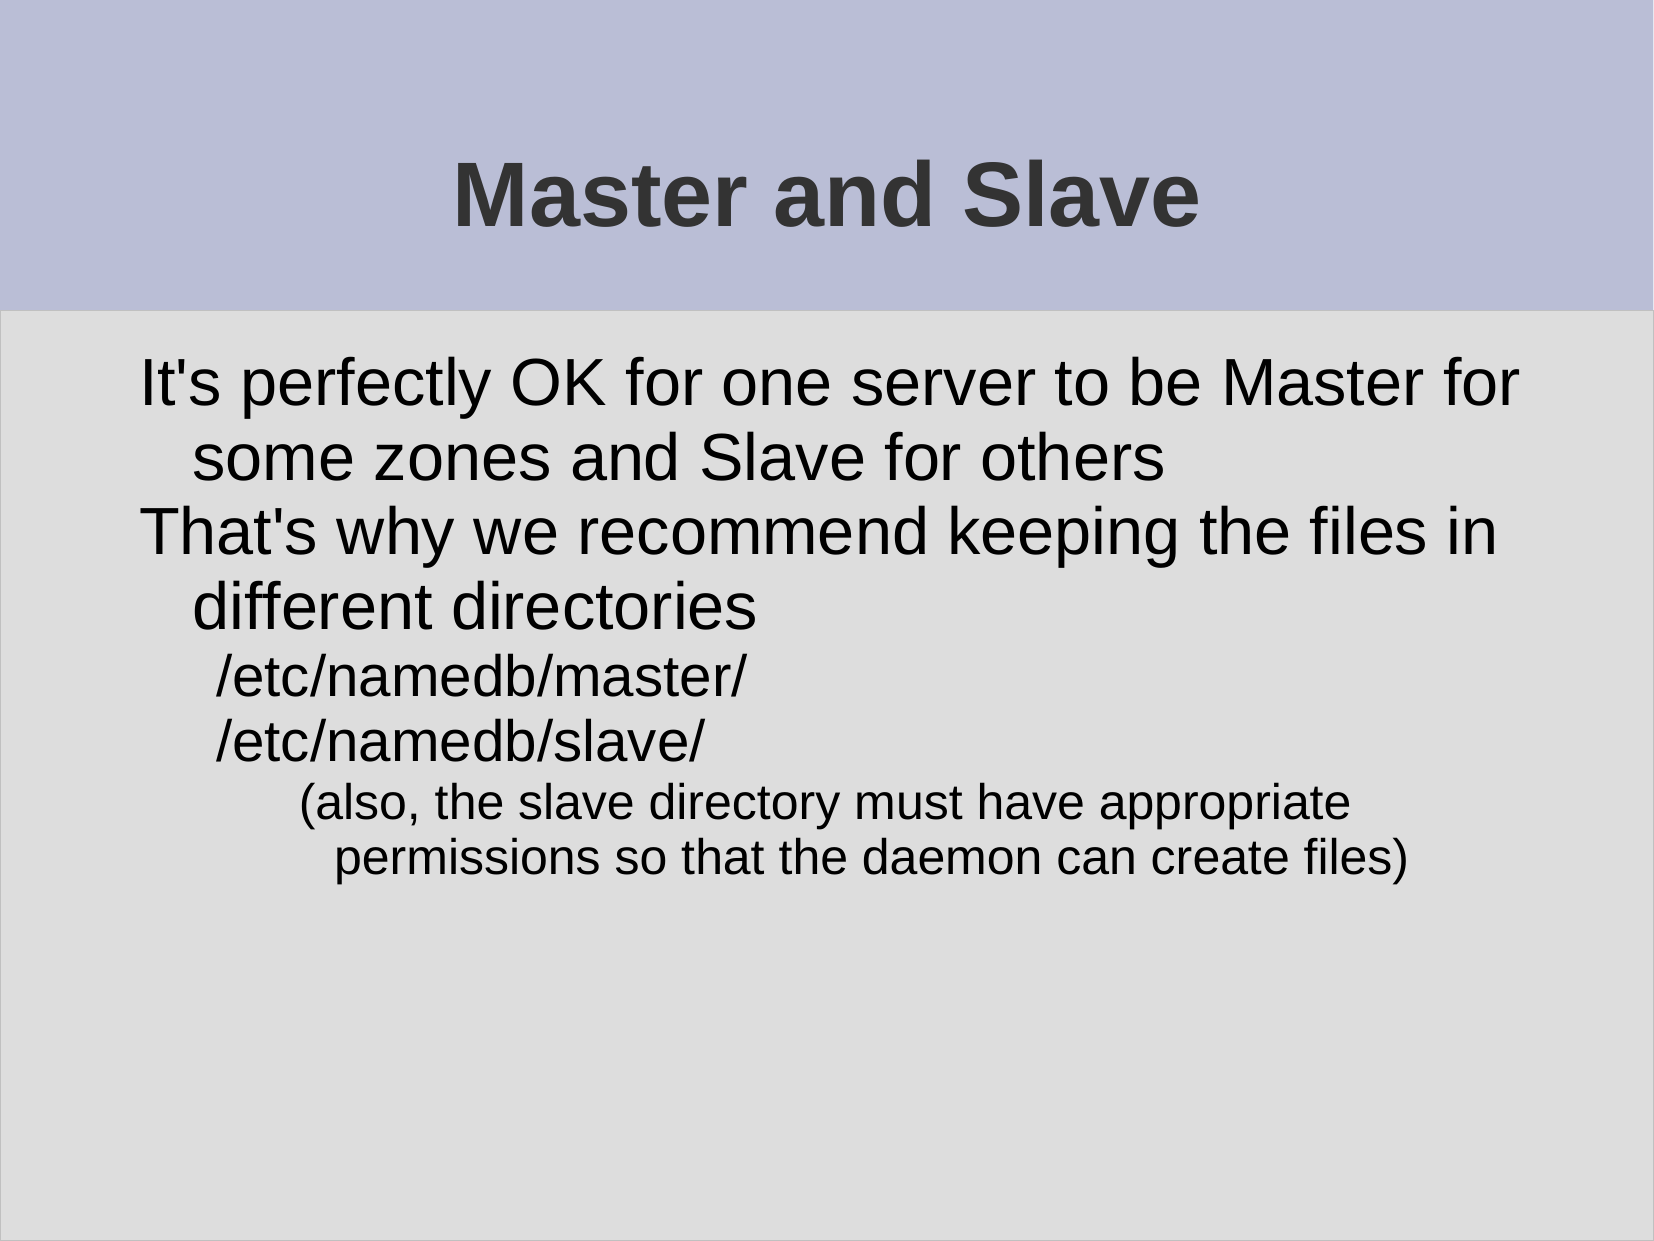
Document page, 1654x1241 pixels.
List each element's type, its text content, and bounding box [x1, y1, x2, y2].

title Master and Slave [121, 91, 1534, 299]
list It's perfectly OK for one server to be Master for some zones and Slave for others That's why we recommend keeping the files in different directories /etc/namedb/master/ /etc/namedb/slave/ (also, the slave directory must have appropriate permissions so that the daemon can create files) [121, 344, 1534, 1127]
